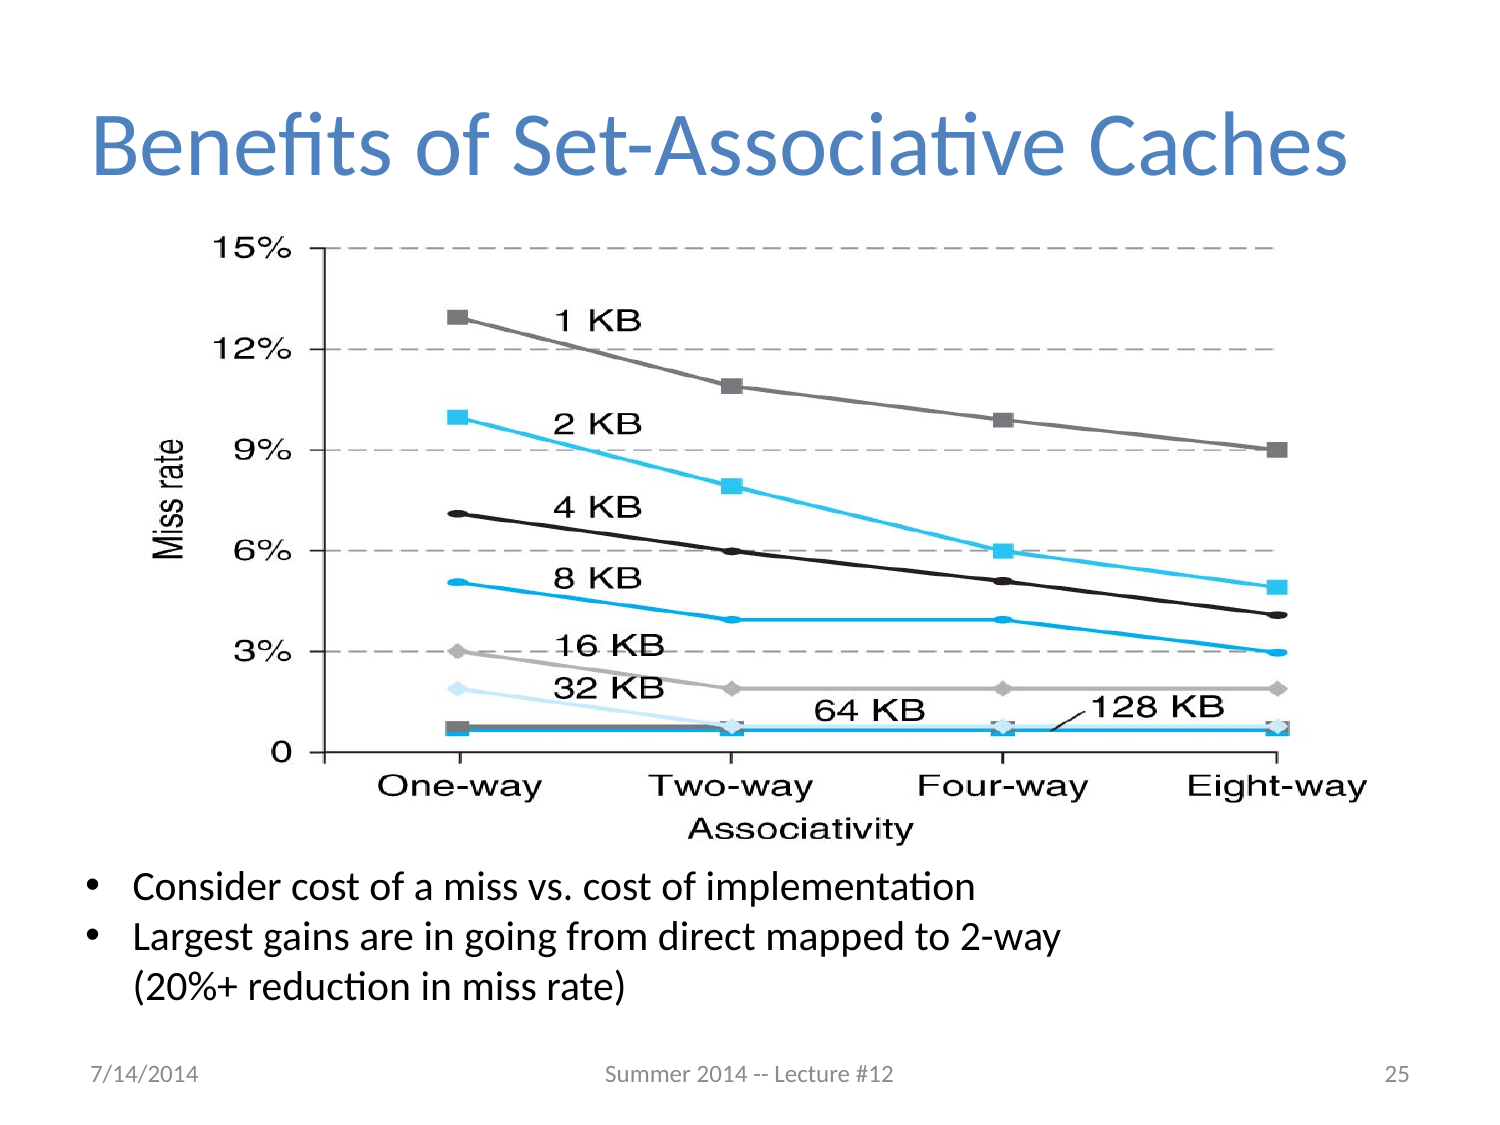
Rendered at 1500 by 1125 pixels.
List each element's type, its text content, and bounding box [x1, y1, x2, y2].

slide_number 7/14/2014 [75, 1042, 425, 1103]
slide_number <number> [1074, 1042, 1425, 1103]
picture [135, 233, 1381, 848]
text_box Consider cost of a miss vs. cost of implementation Largest gains are in going from direct mapped to 2-way (20%+ reduction in miss rate) [74, 855, 1425, 1014]
footer Summer 2014 -- Lecture #12 [512, 1042, 988, 1103]
title Benefits of Set-Associative Caches [75, 45, 1425, 233]
